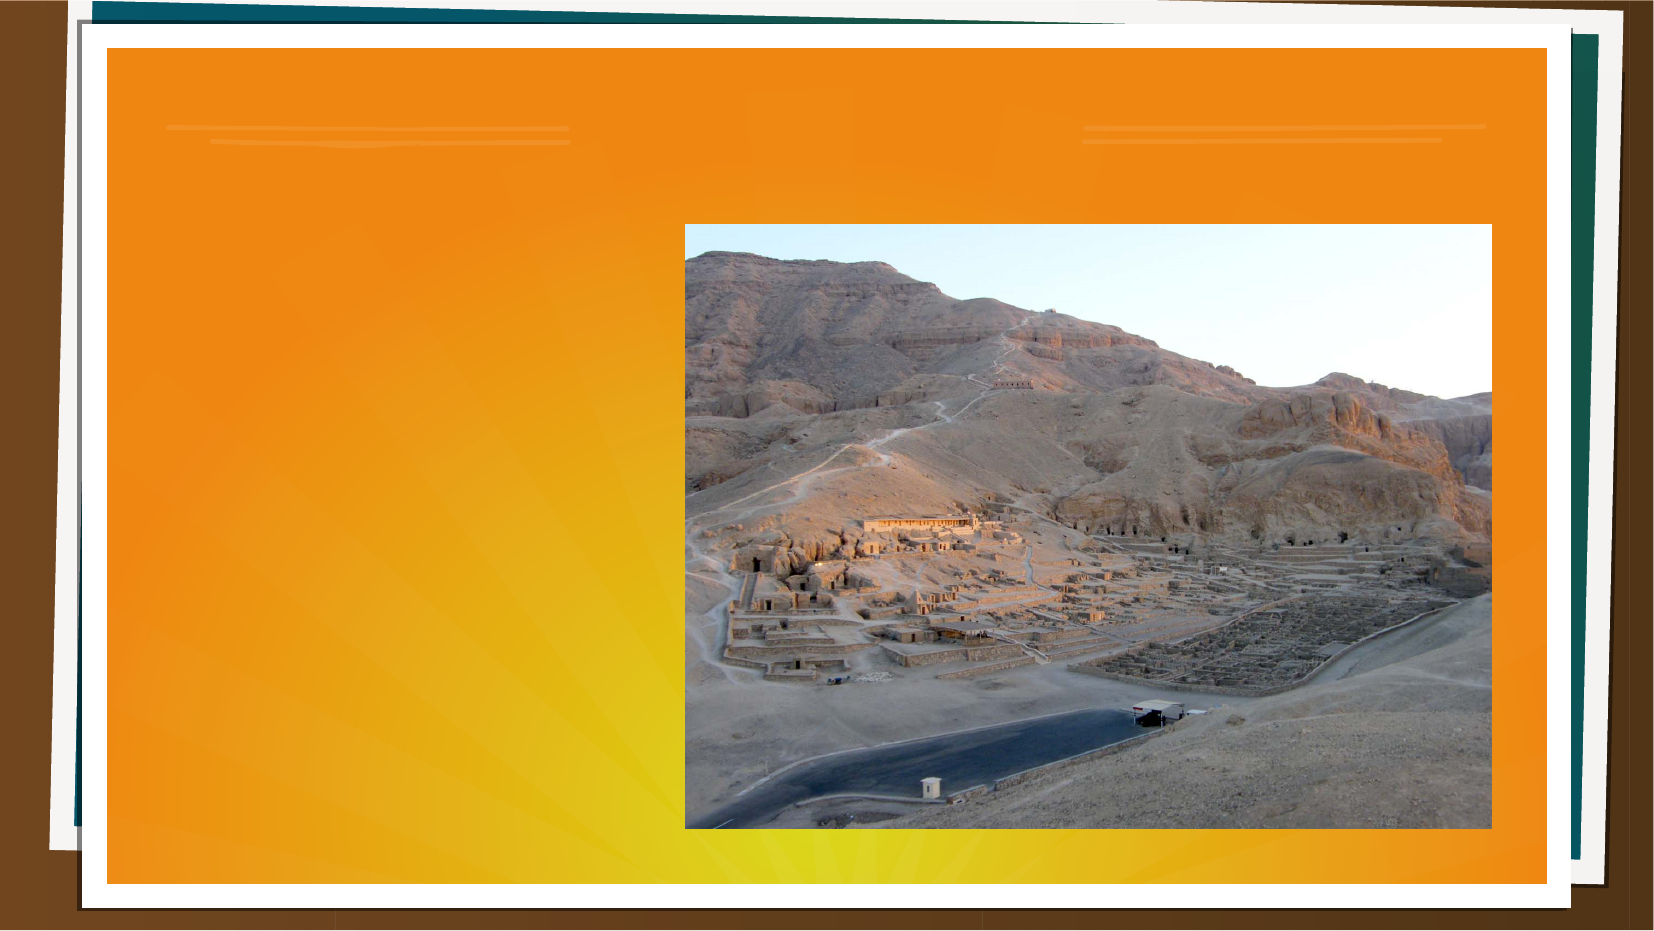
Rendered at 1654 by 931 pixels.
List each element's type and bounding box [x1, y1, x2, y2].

picture [685, 224, 1492, 829]
